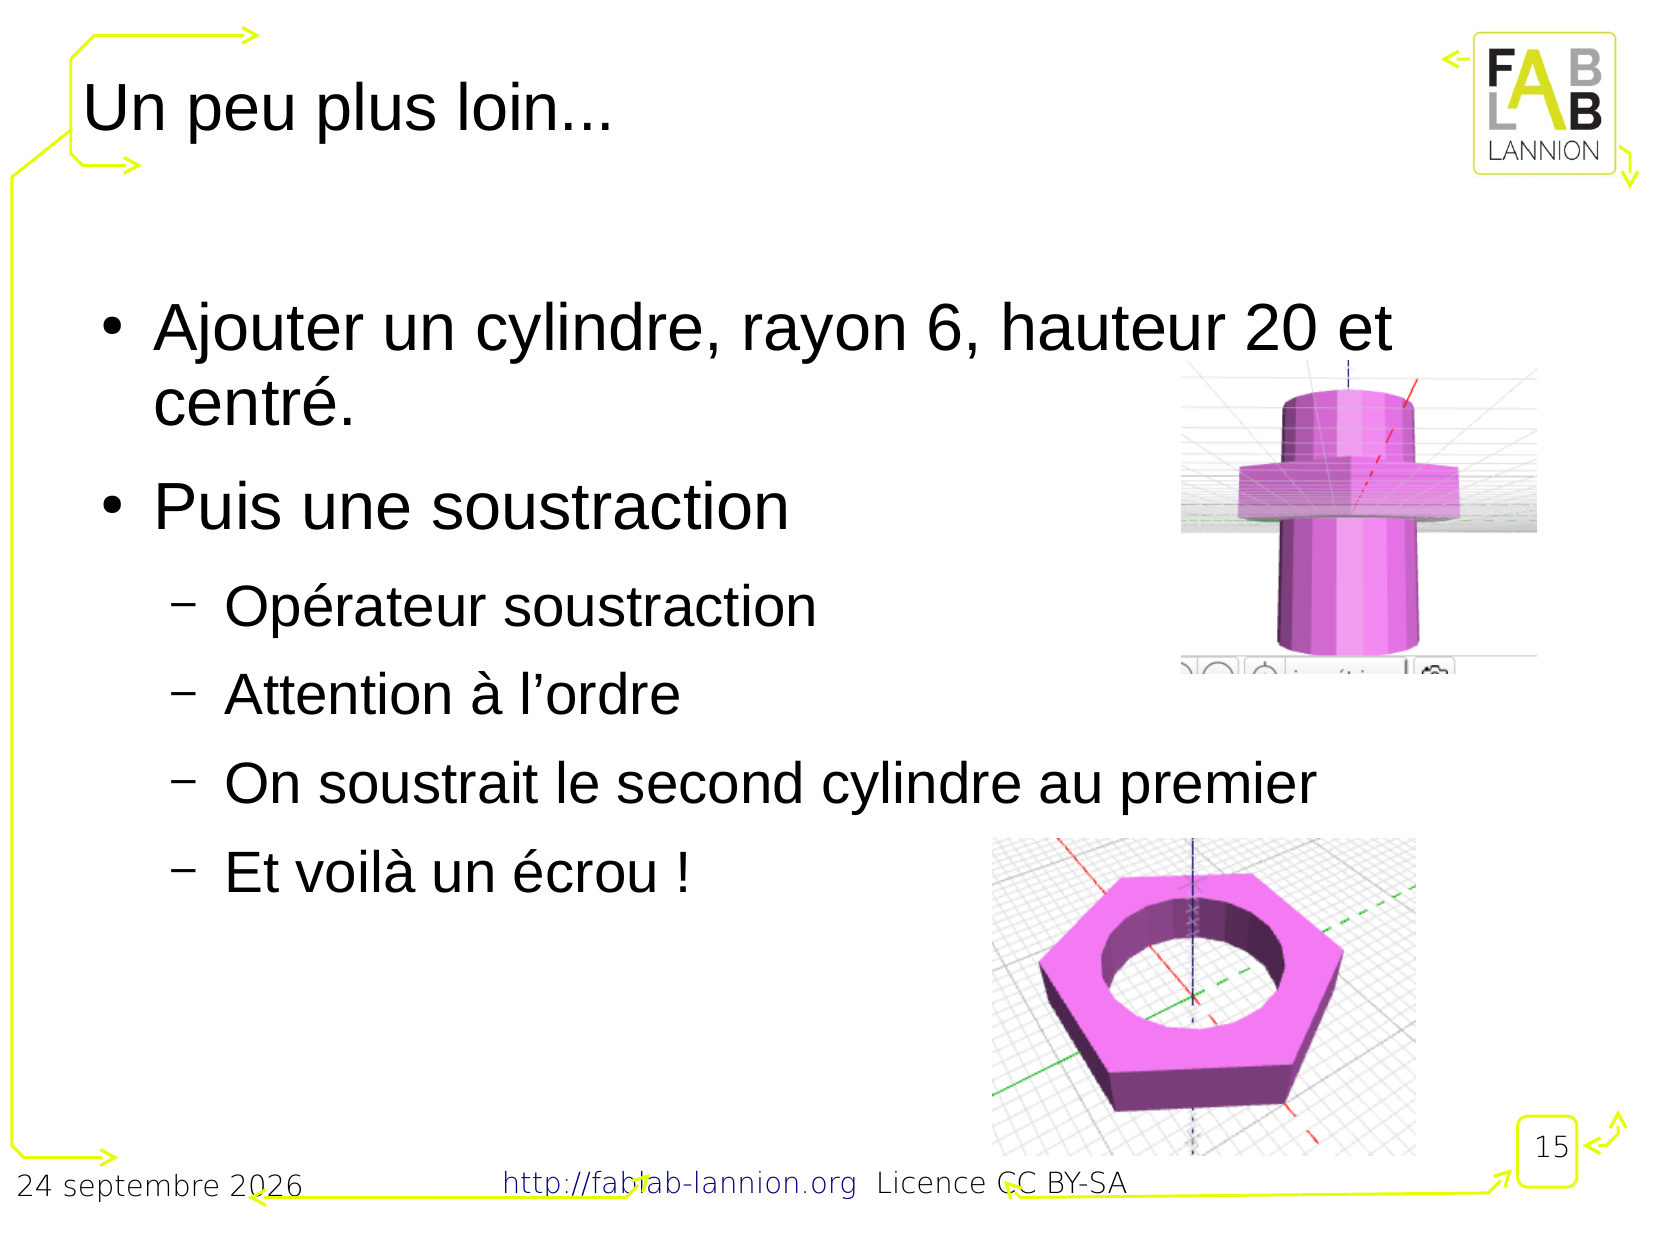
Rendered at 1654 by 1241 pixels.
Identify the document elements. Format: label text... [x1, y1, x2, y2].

picture [1470, 29, 1619, 178]
picture [992, 838, 1416, 1156]
picture [1181, 360, 1537, 674]
title Un peu plus loin... [82, 49, 1441, 166]
list Ajouter un cylindre, rayon 6, hauteur 20 et centré. Puis une soustraction Opérateur soustraction Attention à l’ordre On soustrait le second cylindre au premier Et voilà un écrou ! [82, 290, 1571, 1010]
